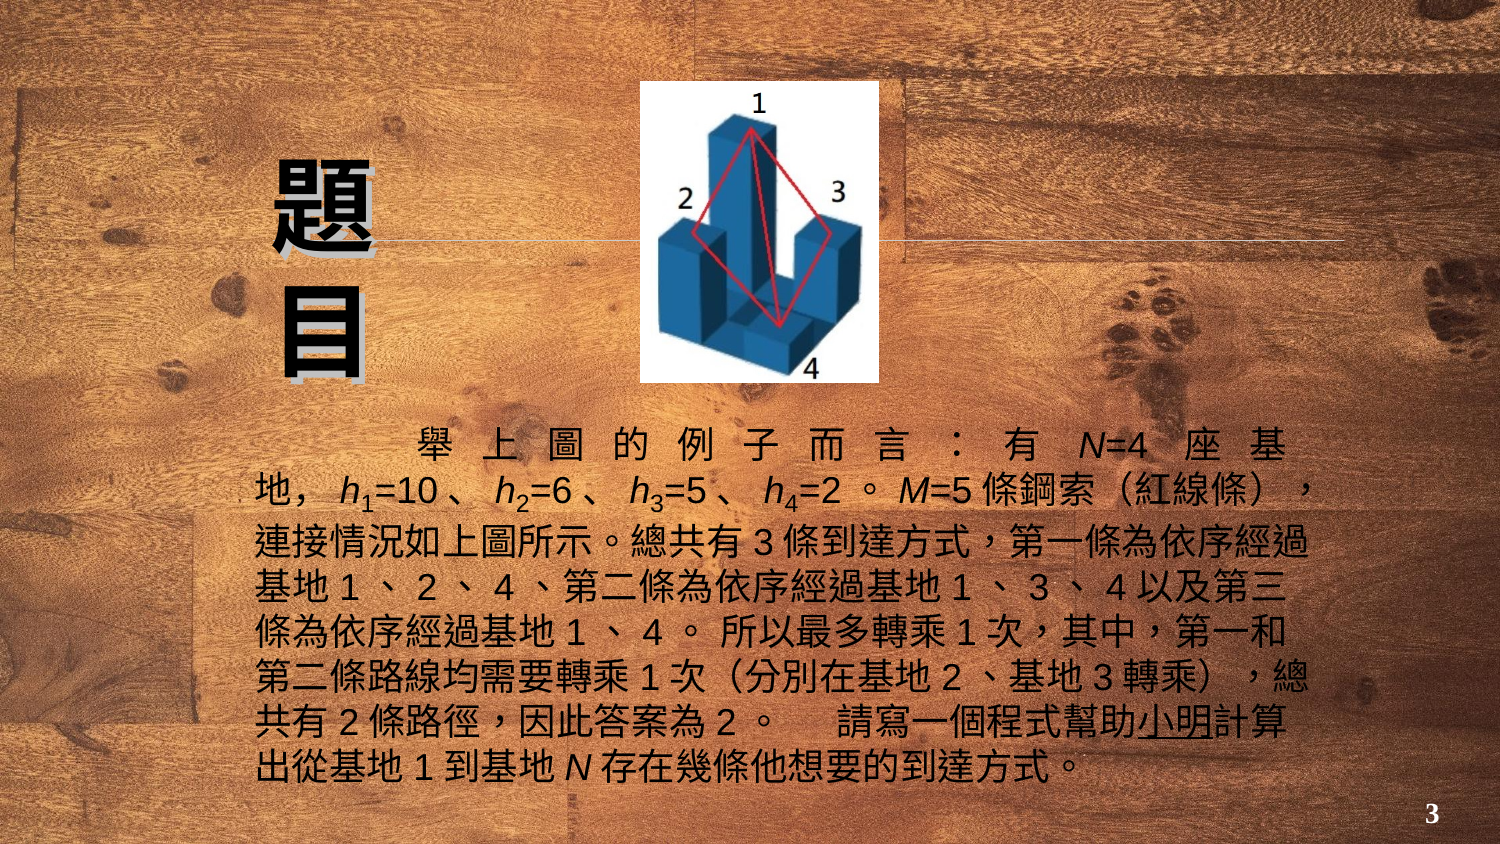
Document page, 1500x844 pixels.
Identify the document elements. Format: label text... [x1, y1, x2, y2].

text_box 舉上圖的例子而言：有N=4座基地，h1=10、h2=6、h3=5、h4=2。M=5條鋼索（紅線條），連接情況如上圖所示。總共有3條到達方式，第一條為依序經過基地1、2、4、第二條為依序經過基地1、3、4以及第三條為依序經過基地1、4。 所以最多轉乘1次，其中，第一和第二條路線均需要轉乘1次（分別在基地2、基地3轉乘），總共有2條路徑，因此答案為2。 請寫一個程式幫助小明計算出從基地1到基地N存在幾條他想要的到達方式。 [239, 93, 1325, 795]
picture [640, 81, 879, 383]
title 題 目 [28, 306, 210, 552]
slide_number 3 [1410, 779, 1500, 844]
